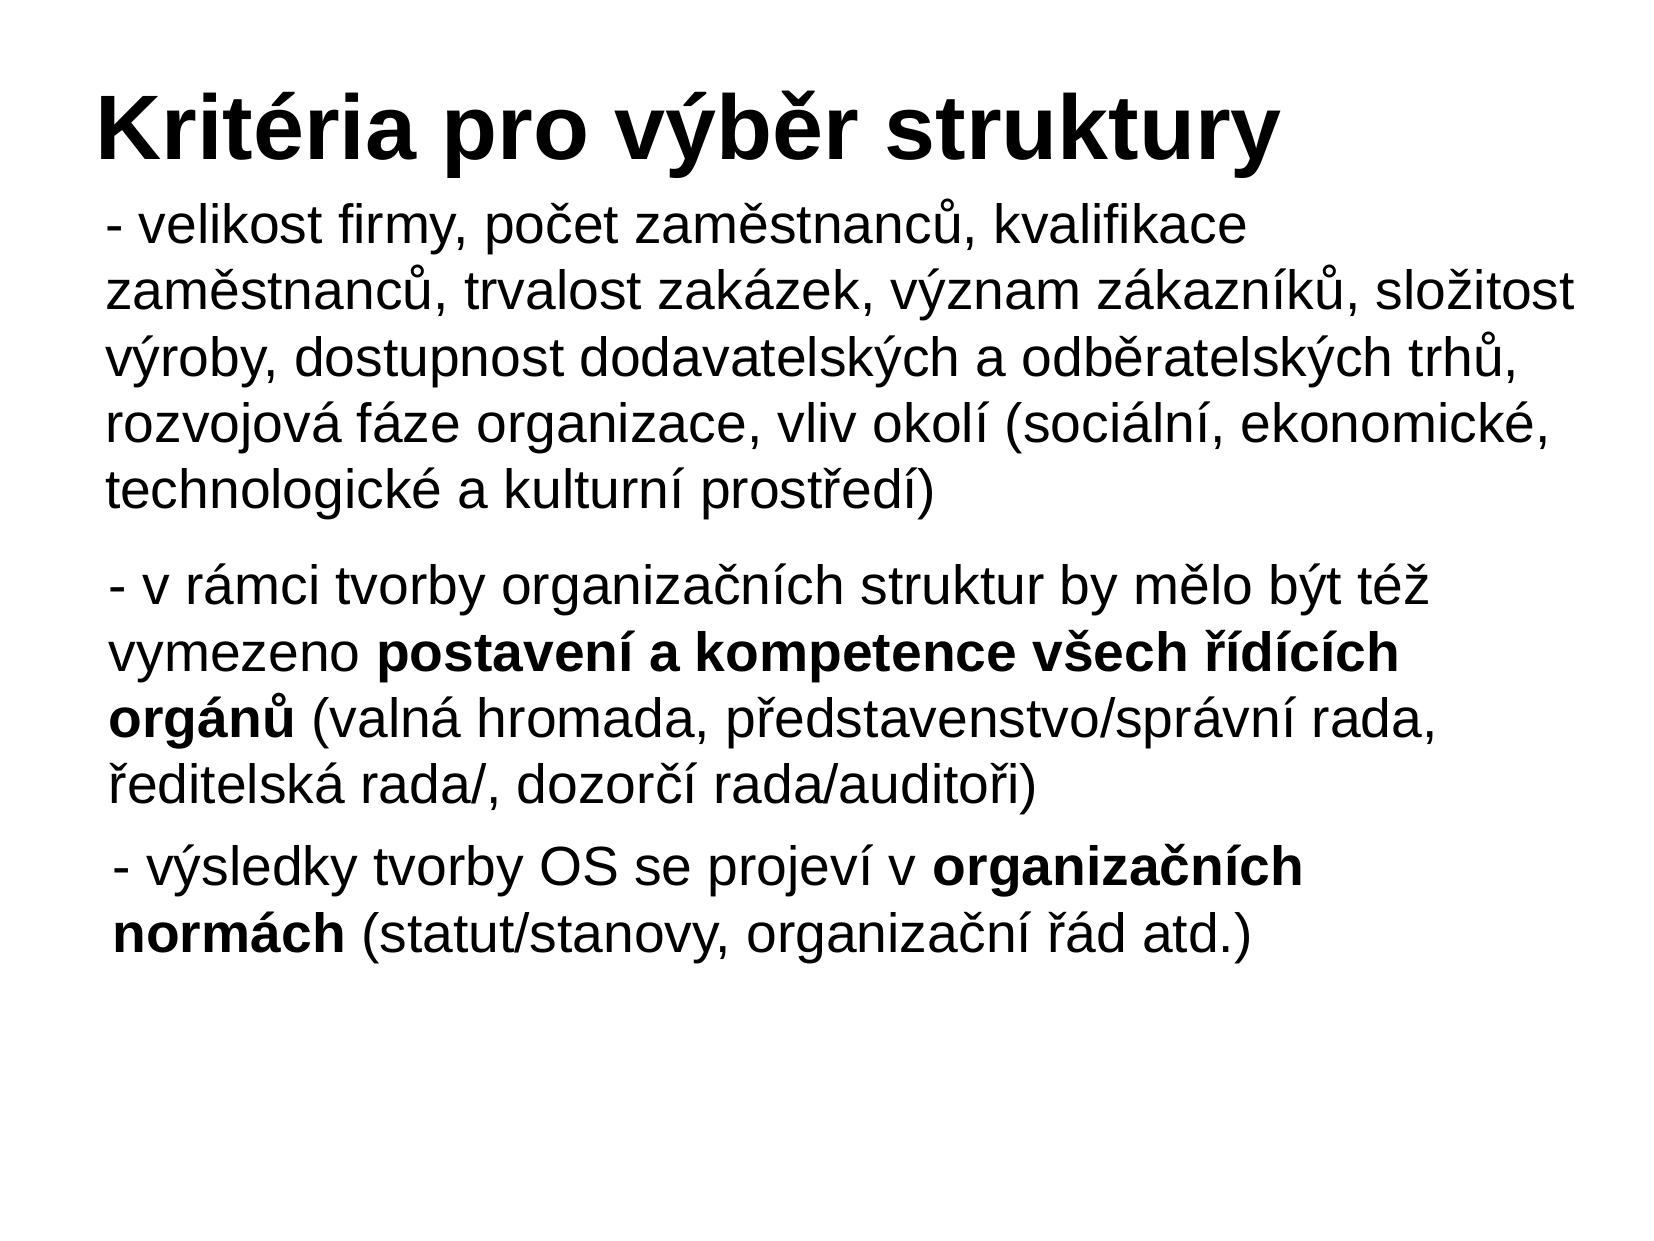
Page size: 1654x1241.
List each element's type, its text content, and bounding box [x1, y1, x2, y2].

text_box Kritéria pro výběr struktury [45, 60, 1299, 186]
text_box - v rámci tvorby organizačních struktur by mělo být též vymezeno postavení a kompetence všech řídících orgánů (valná hromada, představenstvo/správní rada, ředitelská rada/, dozorčí rada/auditoři) [58, 541, 1534, 823]
text_box - velikost firmy, počet zaměstnanců, kvalifikace zaměstnanců, trvalost zakázek, význam zákazníků, složitost výroby, dostupnost dodavatelských a odběratelských trhů, rozvojová fáze organizace, vliv okolí (sociální, ekonomické, technologické a kulturní prostředí) [54, 180, 1595, 528]
text_box - výsledky tvorby OS se projeví v organizačních normách (statut/stanovy, organizační řád atd.) [62, 822, 1538, 971]
